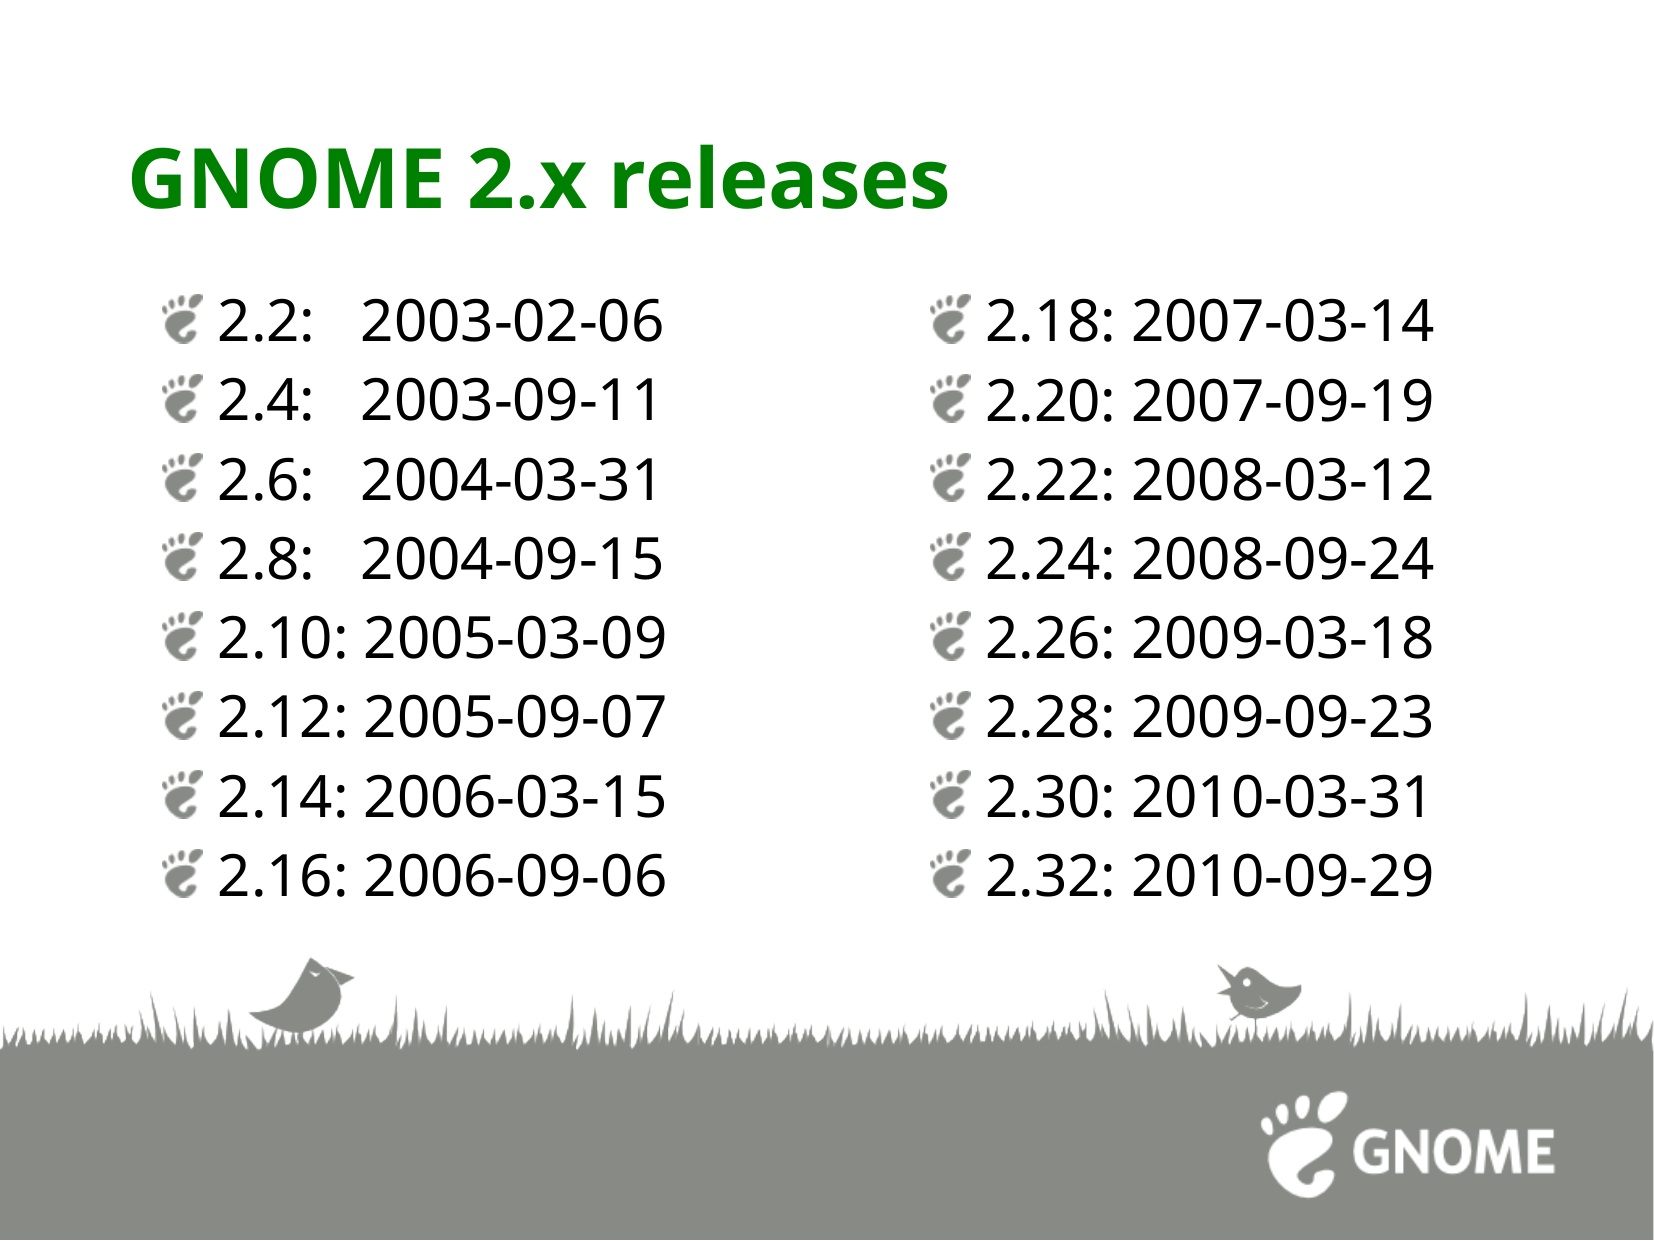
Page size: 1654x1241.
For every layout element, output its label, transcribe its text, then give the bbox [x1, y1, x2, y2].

text_box GNOME 2.x releases [112, 112, 1276, 239]
text_box 2.18: 2007-03-14 2.20: 2007-09-19 2.22: 2008-03-12 2.24: 2008-09-24 2.26: 2009-03-18 2.28: 2009-09-23 2.30: 2010-03-31 2.32: 2010-09-29 [915, 272, 1591, 916]
picture [0, 0, 1654, 1241]
text_box 2.2: 2003-02-06 2.4: 2003-09-11 2.6: 2004-03-31 2.8: 2004-09-15 2.10: 2005-03-09 2.12: 2005-09-07 2.14: 2006-03-15 2.16: 2006-09-06 [147, 272, 823, 916]
